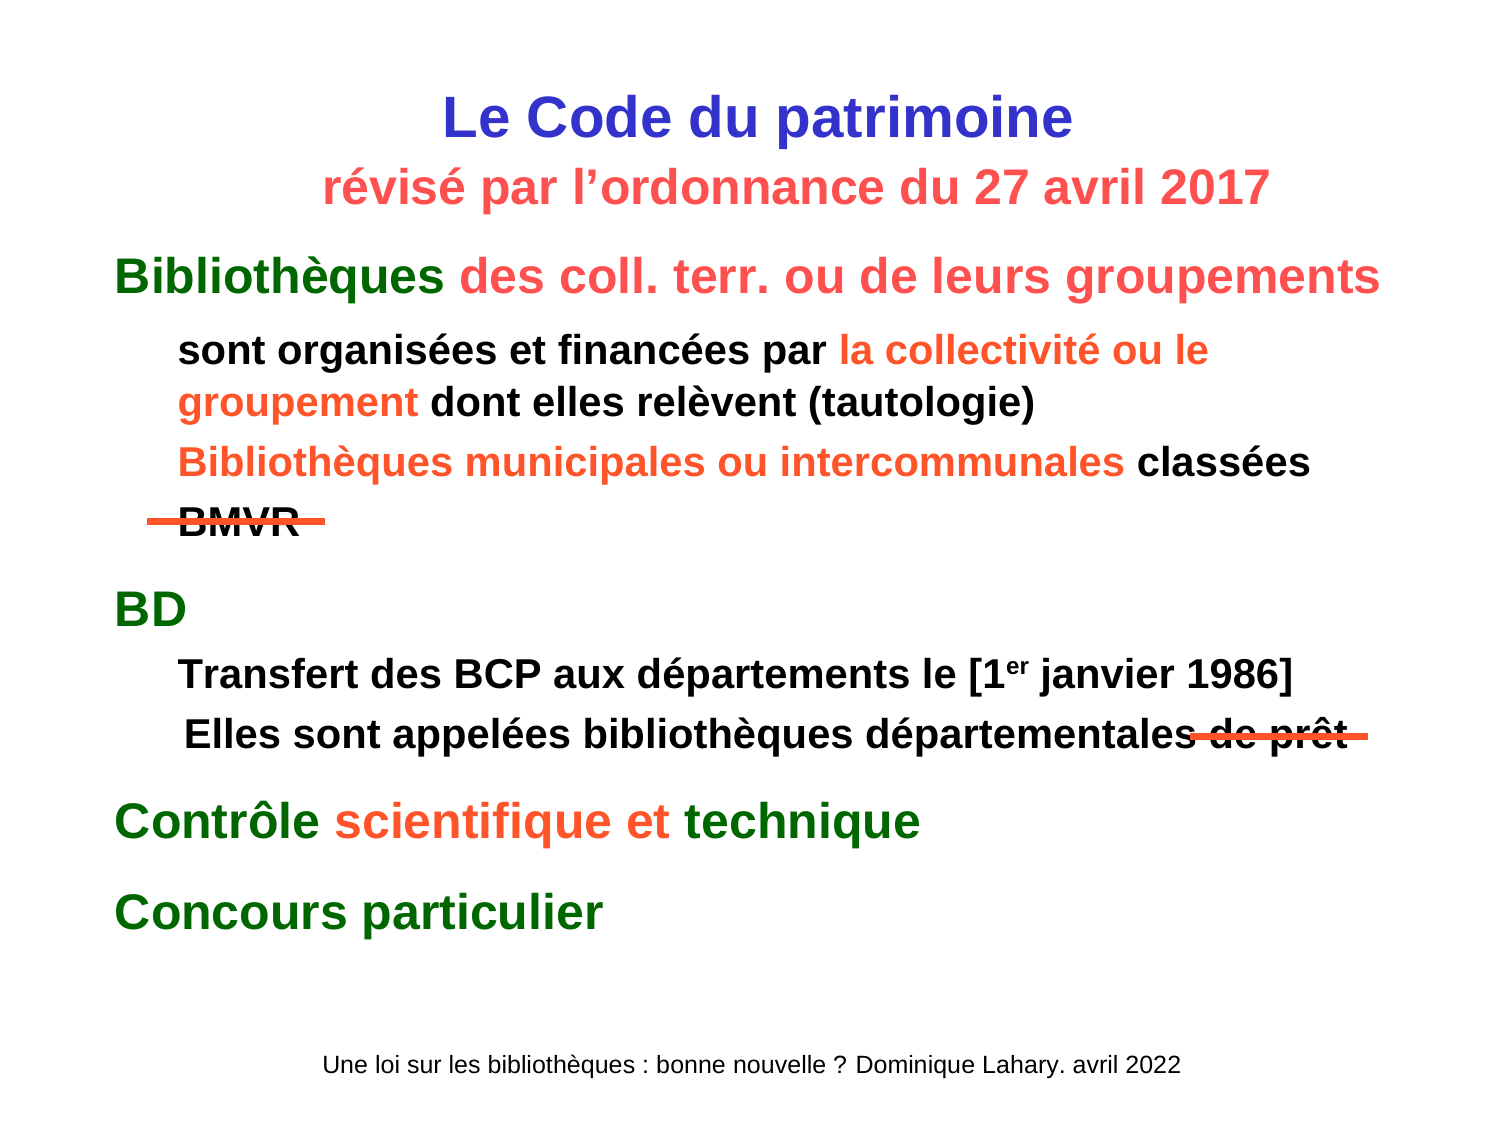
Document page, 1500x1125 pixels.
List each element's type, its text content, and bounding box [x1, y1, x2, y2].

text_box Bibliothèques des coll. terr. ou de leurs groupements sont organisées et financées par la collectivité ou le groupement dont elles relèvent (tautologie) Bibliothèques municipales ou intercommunales classées BMVR BD Transfert des BCP aux départements le [1er janvier 1986] Elles sont appelées bibliothèques départementales de prêt Contrôle scientifique et technique Concours particulier [100, 236, 1400, 1008]
text_box [1190, 733, 1368, 740]
text_box révisé par l’ordonnance du 27 avril 2017 [147, 147, 1447, 223]
text_box Une loi sur les bibliothèques : bonne nouvelle ? Dominique Lahary. avril 2022 [52, 1041, 1453, 1117]
title Le Code du patrimoine [64, 54, 1453, 173]
text_box [147, 518, 325, 525]
